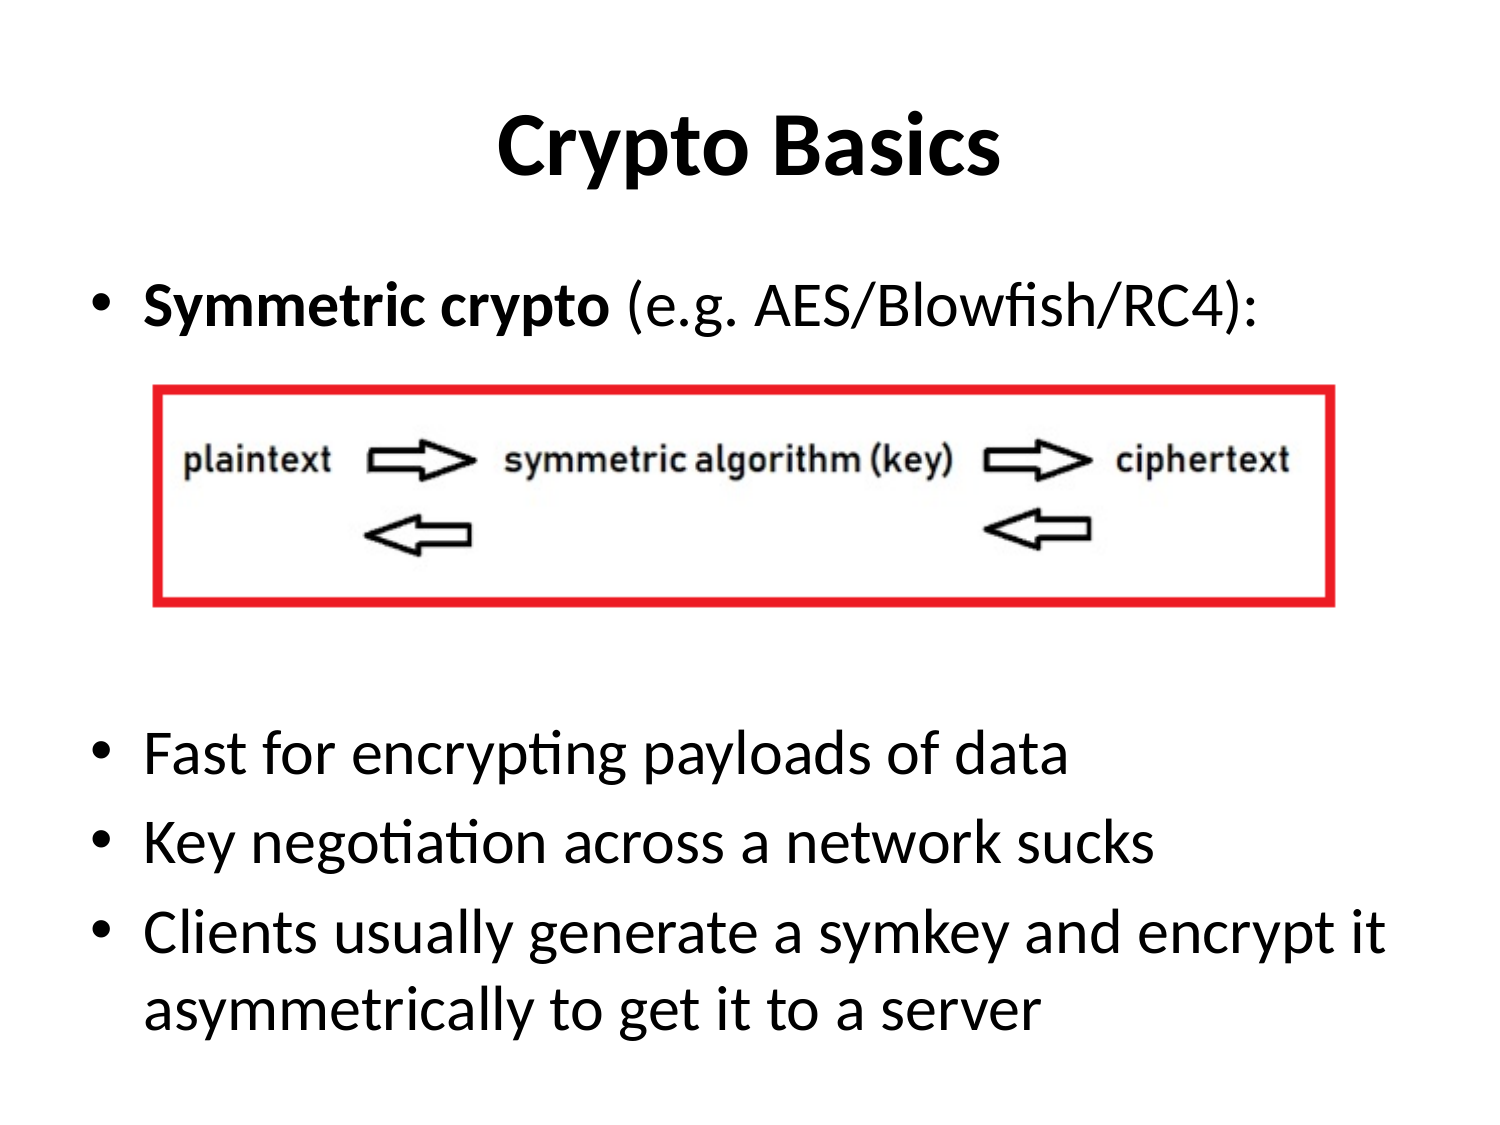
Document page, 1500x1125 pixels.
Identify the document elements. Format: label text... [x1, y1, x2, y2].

title Crypto Basics [75, 45, 1425, 233]
list Symmetric crypto (e.g. AES/Blowfish/RC4): Fast for encrypting payloads of data Key negotiation across a network sucks Clients usually generate a symkey and encrypt it asymmetrically to get it to a server [75, 255, 1469, 1059]
picture [135, 373, 1366, 622]
